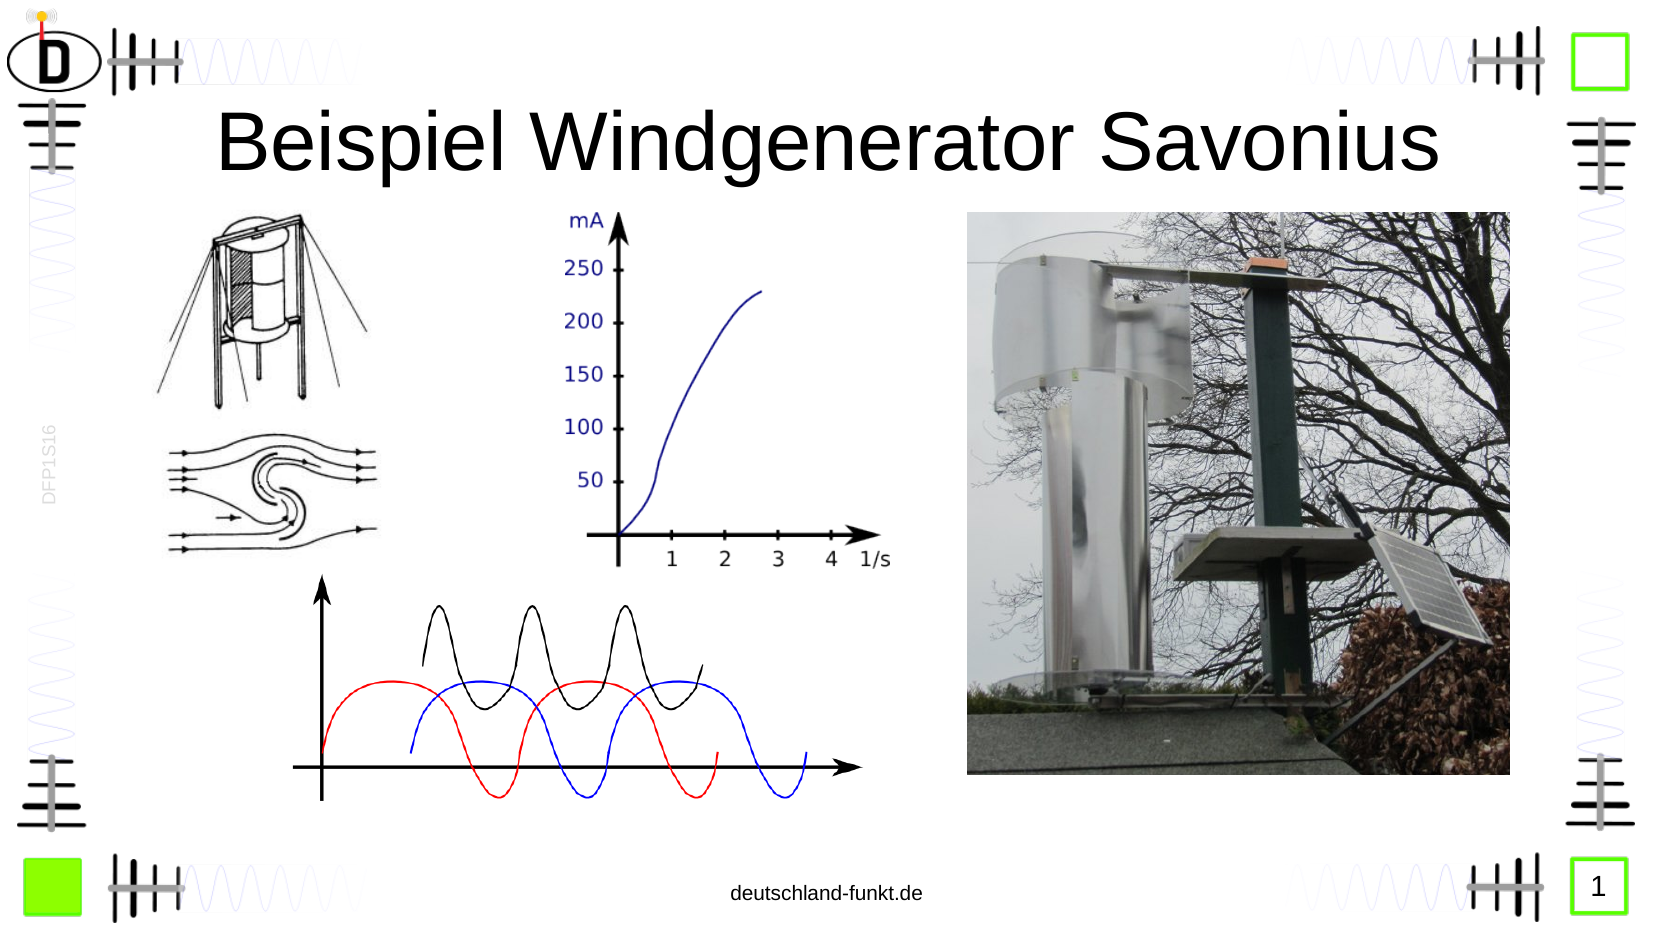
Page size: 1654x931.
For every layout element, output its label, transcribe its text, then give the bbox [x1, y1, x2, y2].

title Beispiel Windgenerator Savonius [87, 90, 1570, 193]
picture [967, 26, 1636, 922]
picture [7, 8, 890, 923]
text_box DFP1S16 [31, 398, 67, 532]
text_box [25, 859, 80, 913]
